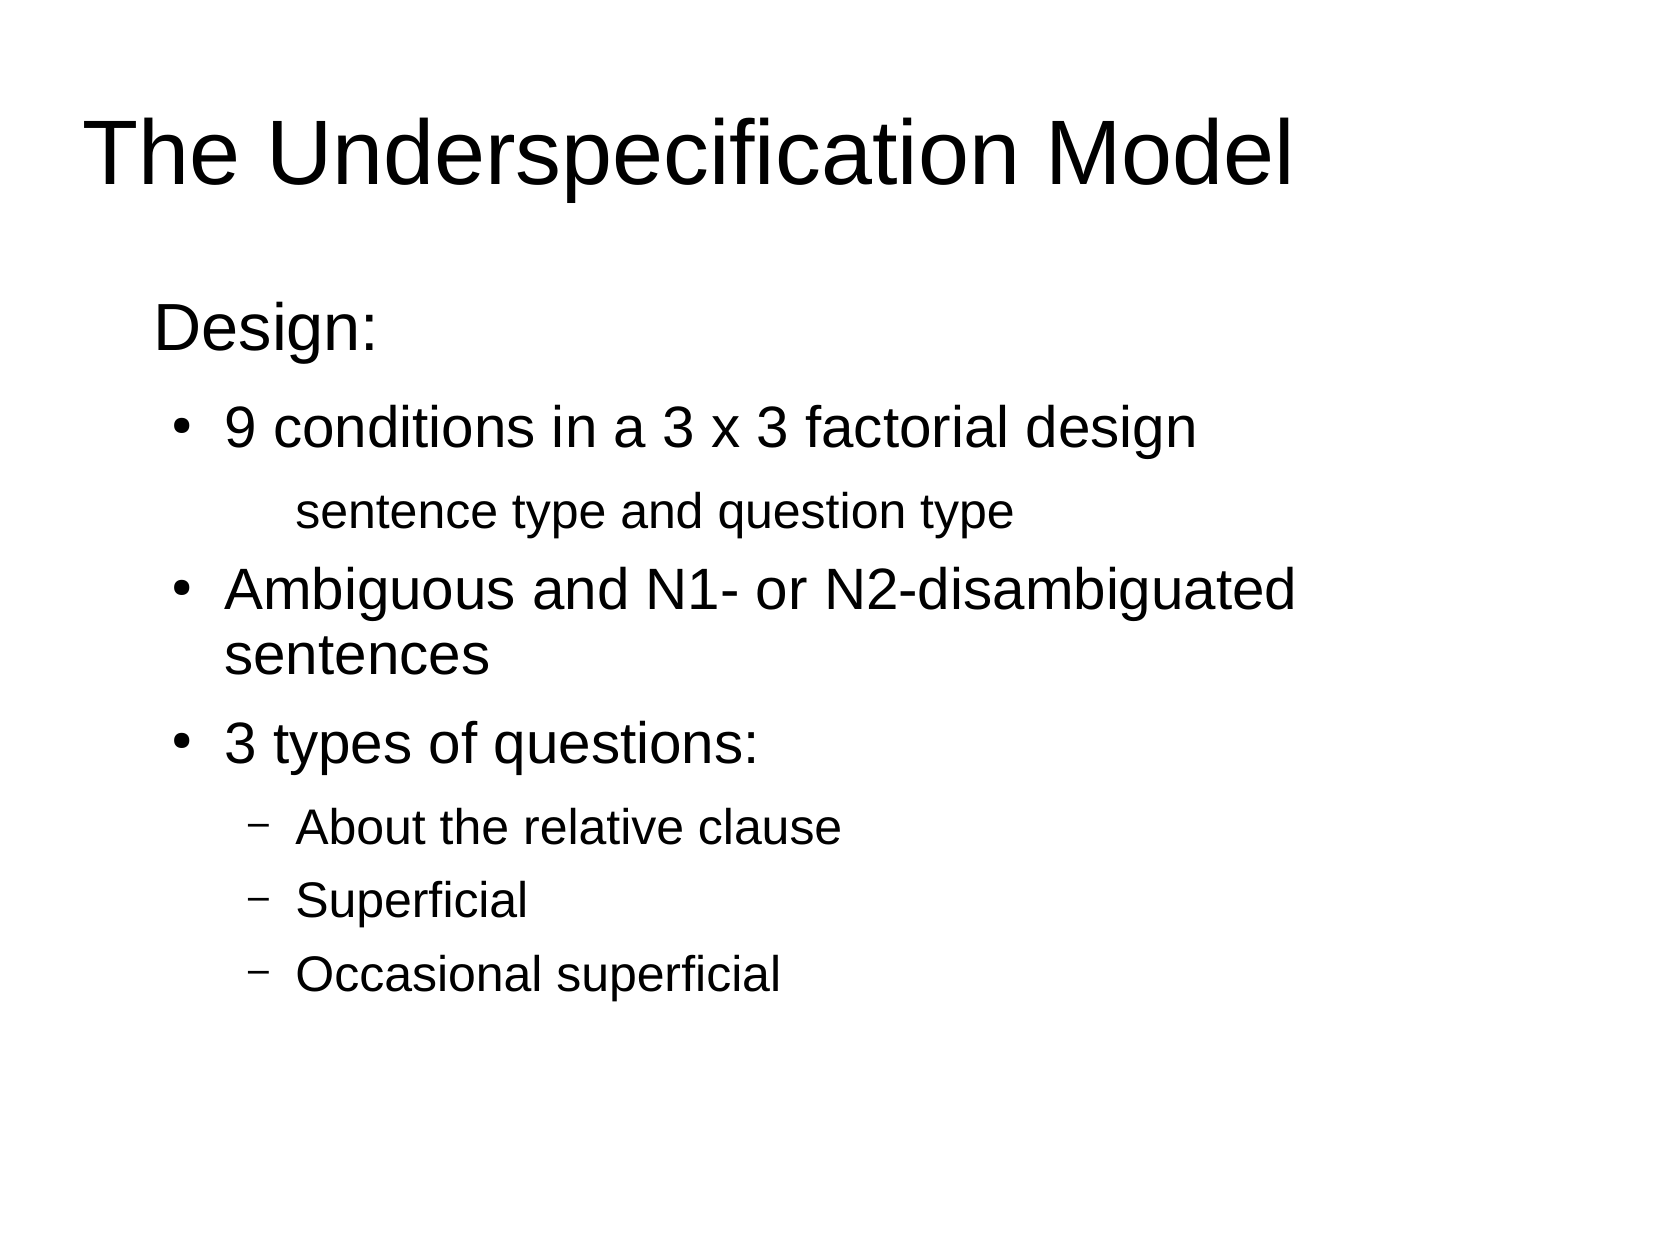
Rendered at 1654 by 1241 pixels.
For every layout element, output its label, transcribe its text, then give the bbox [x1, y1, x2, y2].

list Design: 9 conditions in a 3 x 3 factorial design sentence type and question type Ambiguous and N1- or N2-disambiguated sentences 3 types of questions: About the relative clause Superficial Occasional superficial [82, 290, 1571, 1094]
title The Underspecification Model [82, 49, 1571, 257]
